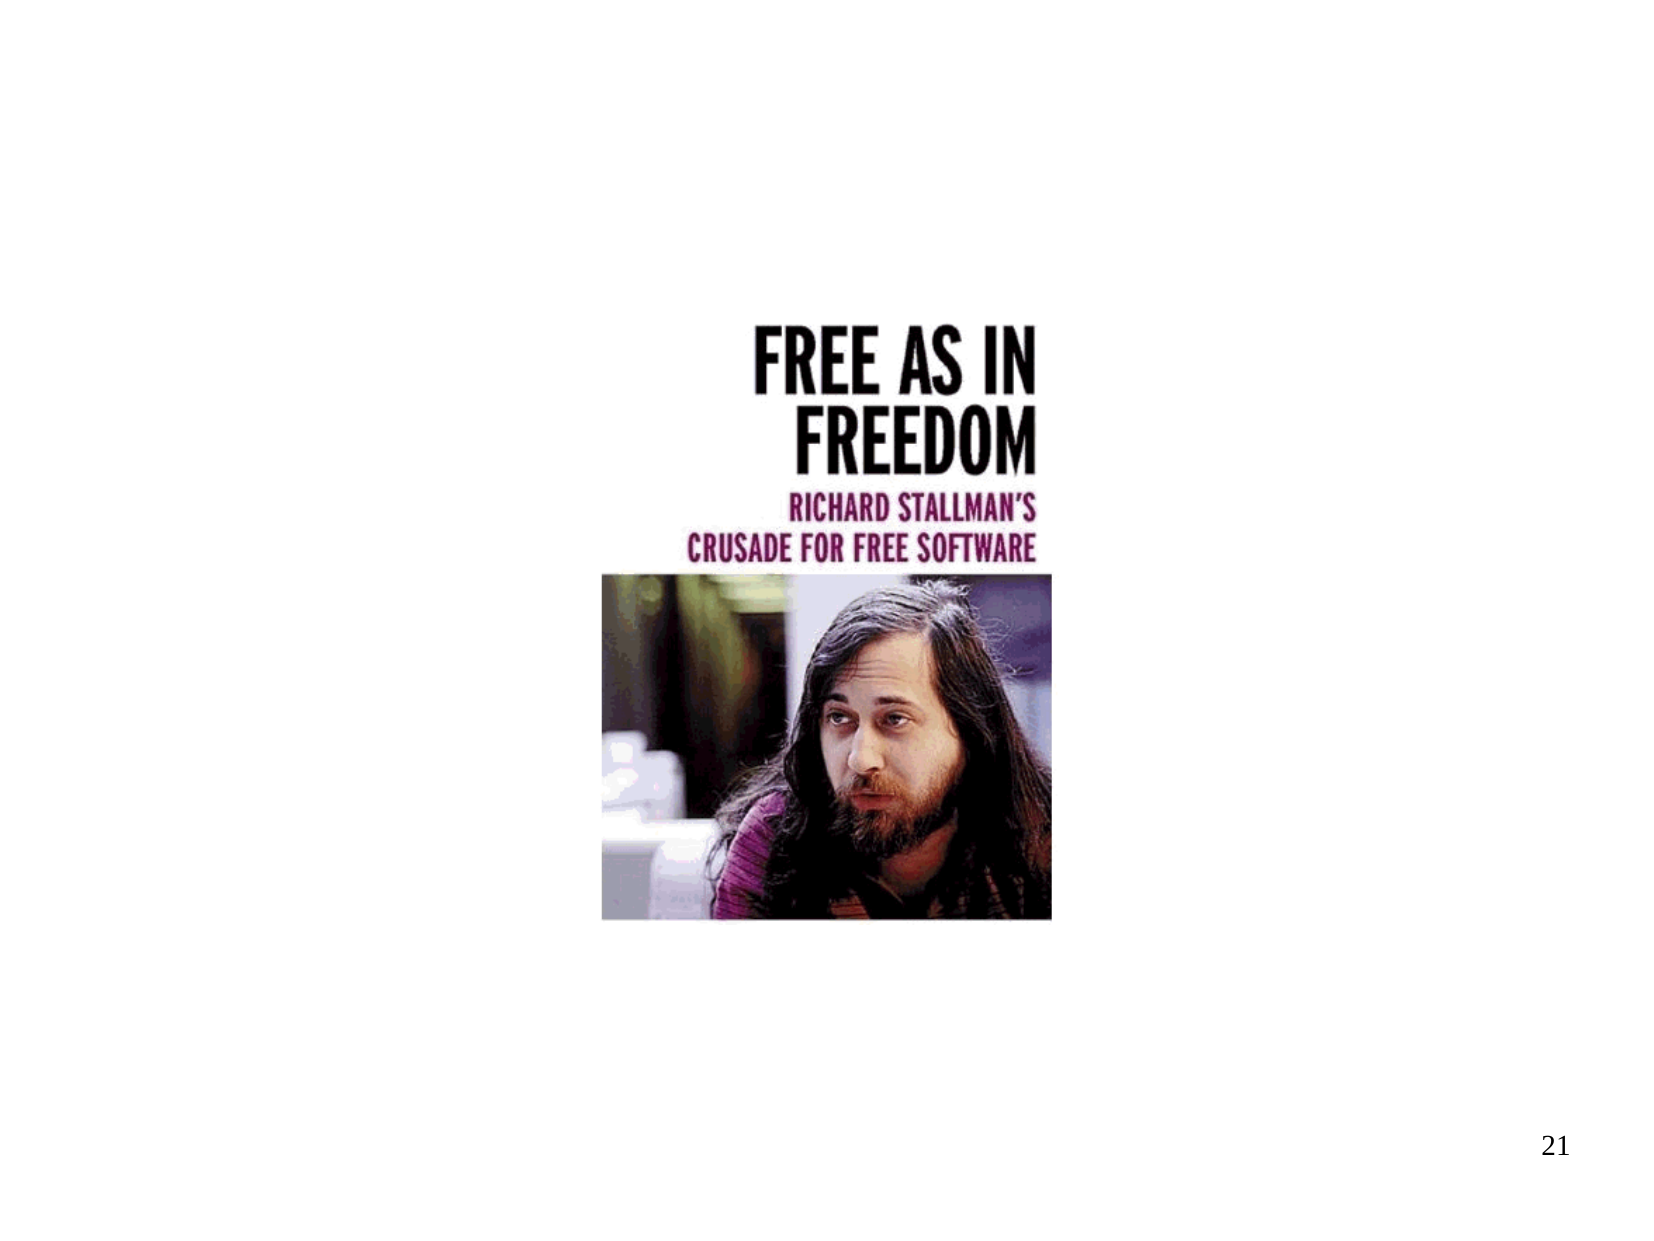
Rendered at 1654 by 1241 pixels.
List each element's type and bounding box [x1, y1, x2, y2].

picture [595, 315, 1059, 925]
